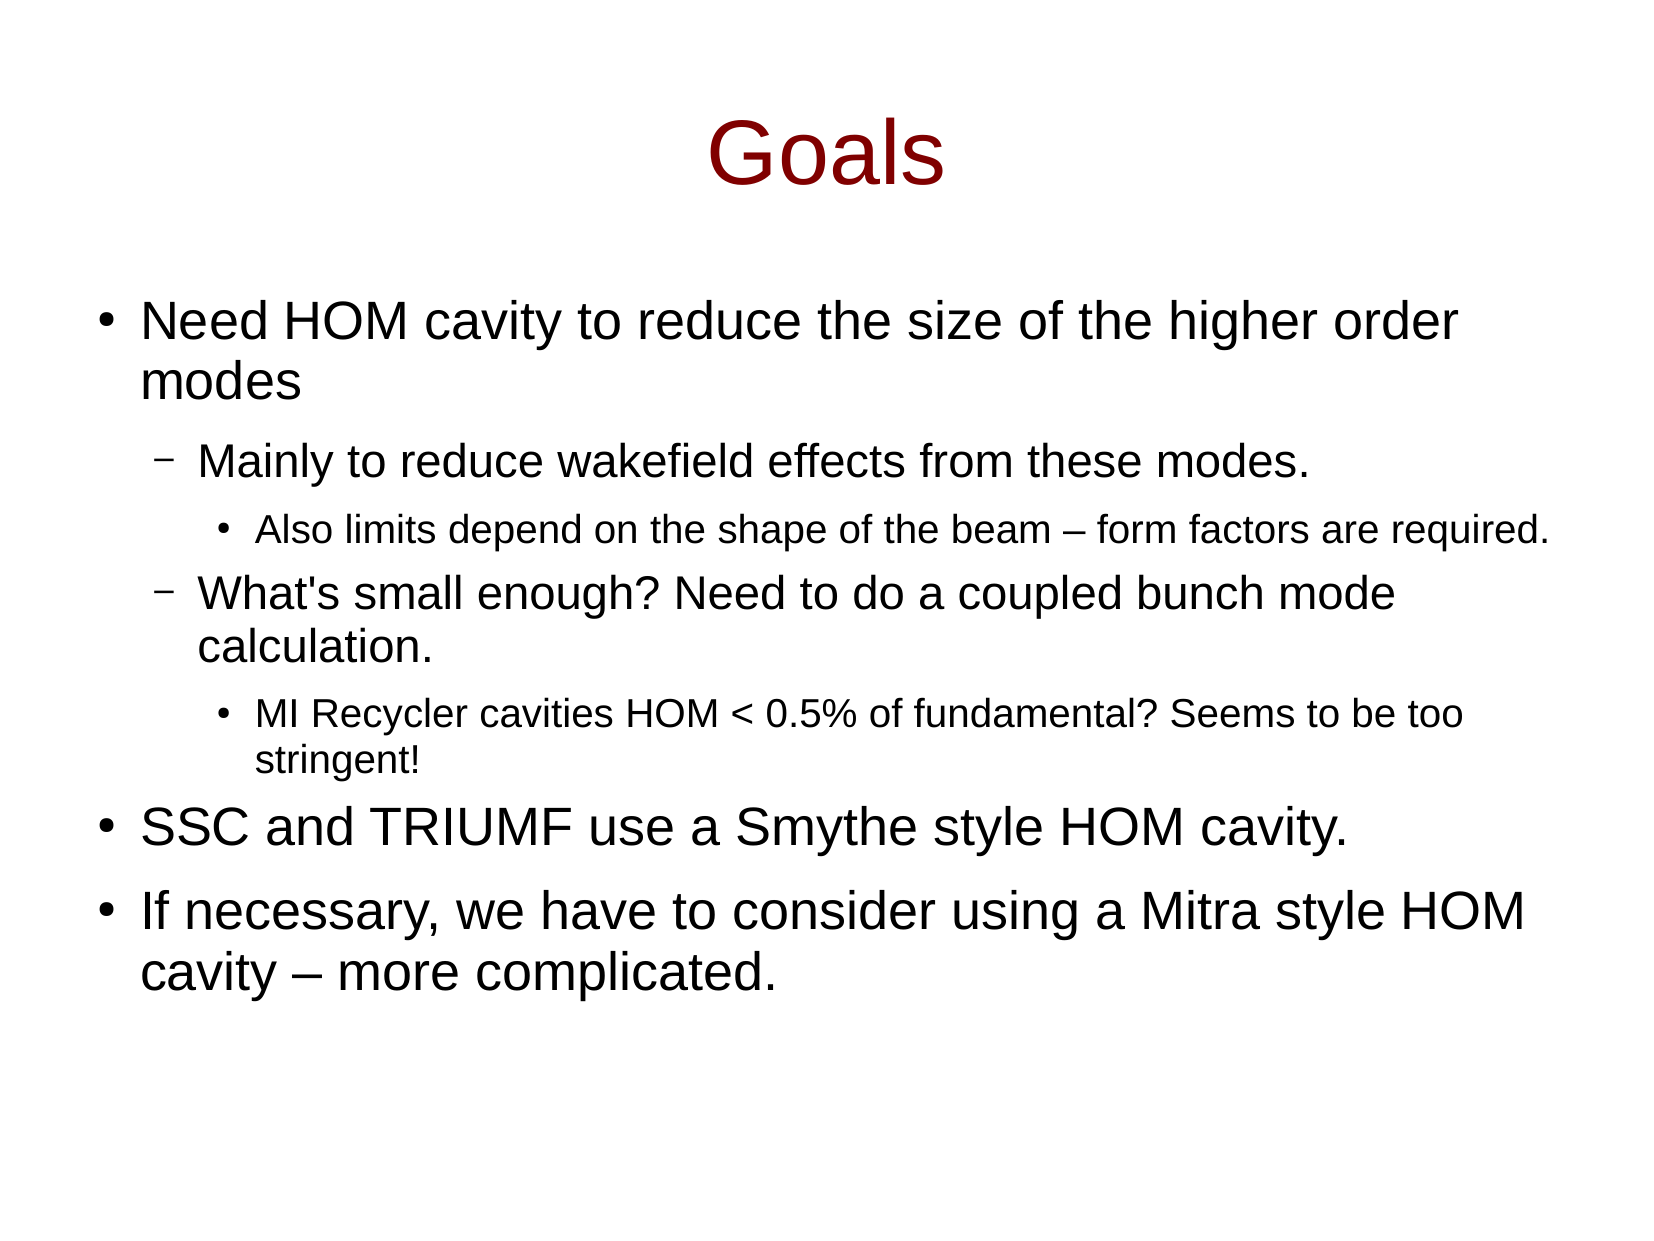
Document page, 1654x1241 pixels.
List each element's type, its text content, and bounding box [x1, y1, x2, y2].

list Need HOM cavity to reduce the size of the higher order modes Mainly to reduce wakefield effects from these modes. Also limits depend on the shape of the beam – form factors are required. What's small enough? Need to do a coupled bunch mode calculation. MI Recycler cavities HOM < 0.5% of fundamental? Seems to be too stringent! SSC and TRIUMF use a Smythe style HOM cavity. If necessary, we have to consider using a Mitra style HOM cavity – more complicated. [82, 290, 1571, 1010]
title Goals [82, 49, 1571, 257]
